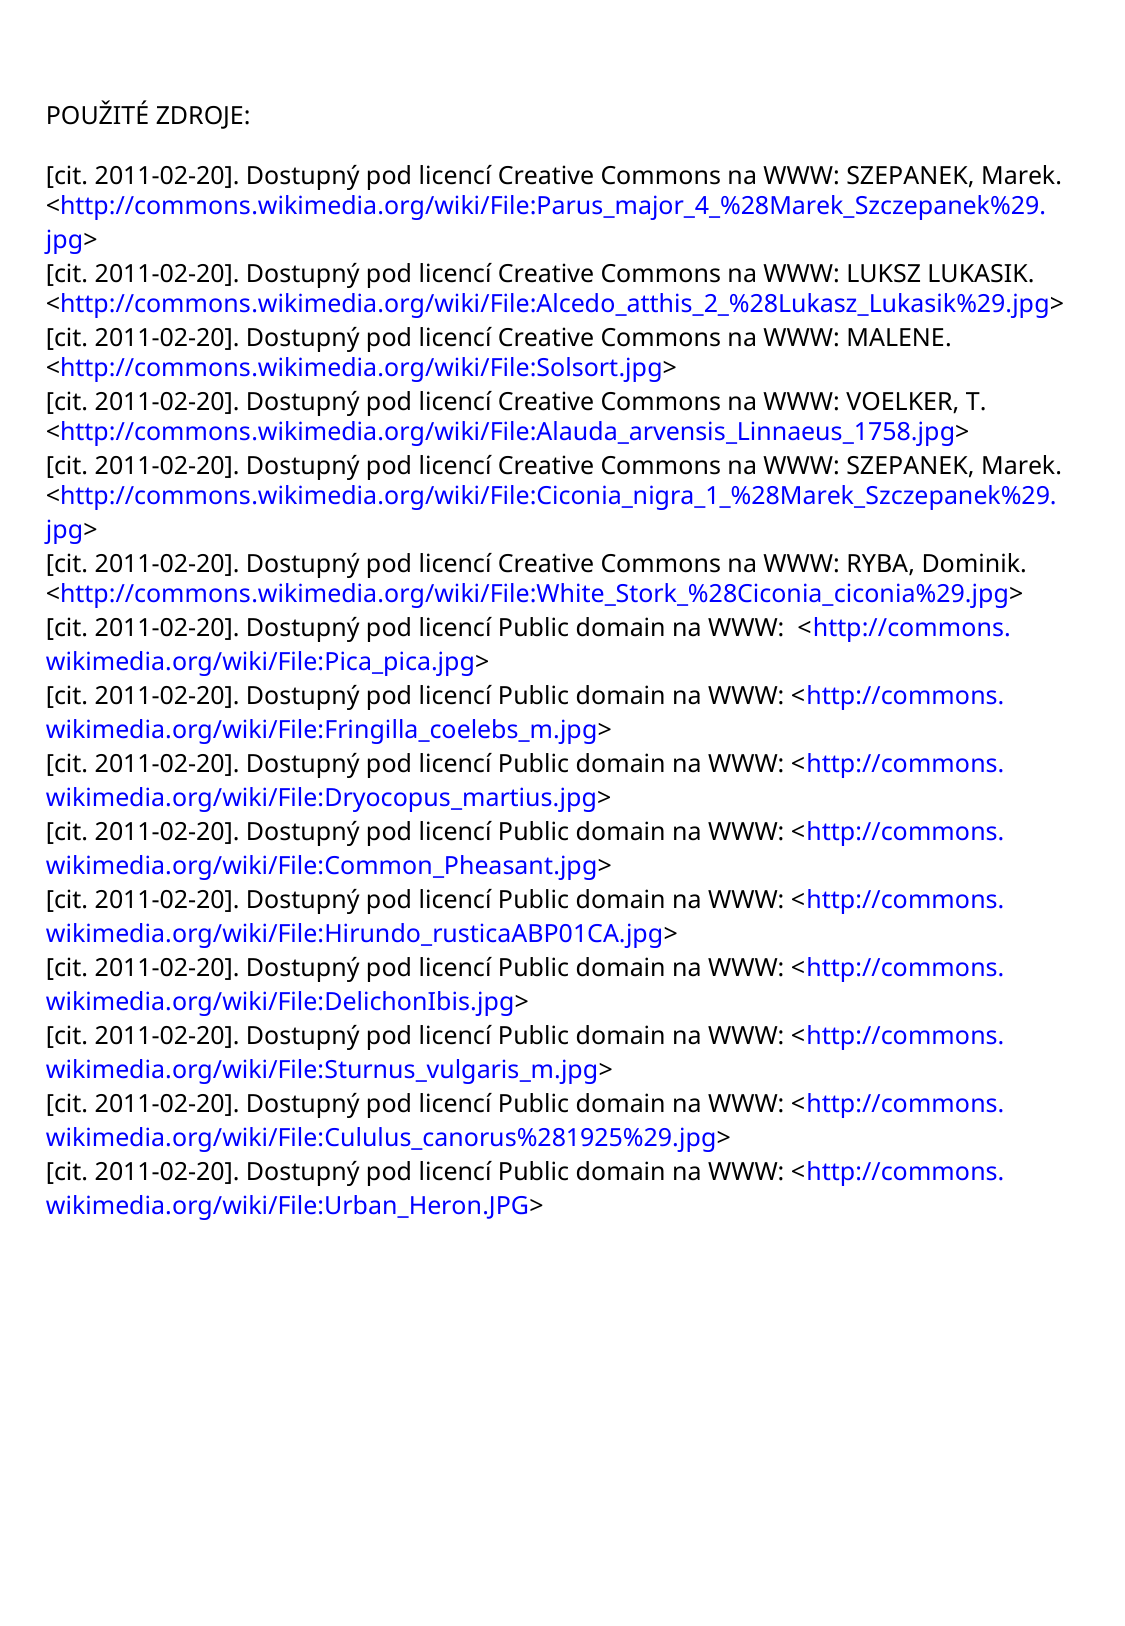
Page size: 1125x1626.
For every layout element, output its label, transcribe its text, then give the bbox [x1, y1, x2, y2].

text_box POUŽITÉ ZDROJE: [cit. 2011-02-20]. Dostupný pod licencí Creative Commons na WWW: SZEPANEK, Marek. <http://commons.wikimedia.org/wiki/File:Parus_major_4_%28Marek_Szczepanek%29.jpg> [cit. 2011-02-20]. Dostupný pod licencí Creative Commons na WWW: LUKSZ LUKASIK. <http://commons.wikimedia.org/wiki/File:Alcedo_atthis_2_%28Lukasz_Lukasik%29.jpg> [cit. 2011-02-20]. Dostupný pod licencí Creative Commons na WWW: MALENE. <http://commons.wikimedia.org/wiki/File:Solsort.jpg> [cit. 2011-02-20]. Dostupný pod licencí Creative Commons na WWW: VOELKER, T. <http://commons.wikimedia.org/wiki/File:Alauda_arvensis_Linnaeus_1758.jpg> [cit. 2011-02-20]. Dostupný pod licencí Creative Commons na WWW: SZEPANEK, Marek. <http://commons.wikimedia.org/wiki/File:Ciconia_nigra_1_%28Marek_Szczepanek%29.jpg> [cit. 2011-02-20]. Dostupný pod licencí Creative Commons na WWW: RYBA, Dominik. <http://commons.wikimedia.org/wiki/File:White_Stork_%28Ciconia_ciconia%29.jpg> [cit. 2011-02-20]. Dostupný pod licencí Public domain na WWW: <http://commons.wikimedia.org/wiki/File:Pica_pica.jpg> [cit. 2011-02-20]. Dostupný pod licencí Public domain na WWW: <http://commons.wikimedia.org/wiki/File:Fringilla_coelebs_m.jpg> [cit. 2011-02-20]. Dostupný pod licencí Public domain na WWW: <http://commons.wikimedia.org/wiki/File:Dryocopus_martius.jpg> [cit. 2011-02-20]. Dostupný pod licencí Public domain na WWW: <http://commons.wikimedia.org/wiki/File:Common_Pheasant.jpg> [cit. 2011-02-20]. Dostupný pod licencí Public domain na WWW: <http://commons.wikimedia.org/wiki/File:Hirundo_rusticaABP01CA.jpg> [cit. 2011-02-20]. Dostupný pod licencí Public domain na WWW: <http://commons.wikimedia.org/wiki/File:DelichonIbis.jpg> [cit. 2011-02-20]. Dostupný pod licencí Public domain na WWW: <http://commons.wikimedia.org/wiki/File:Sturnus_vulgaris_m.jpg> [cit. 2011-02-20]. Dostupný pod licencí Public domain na WWW: <http://commons.wikimedia.org/wiki/File:Cululus_canorus%281925%29.jpg> [cit. 2011-02-20]. Dostupný pod licencí Public domain na WWW: <http://commons.wikimedia.org/wiki/File:Urban_Heron.JPG> [31, 91, 1083, 1232]
